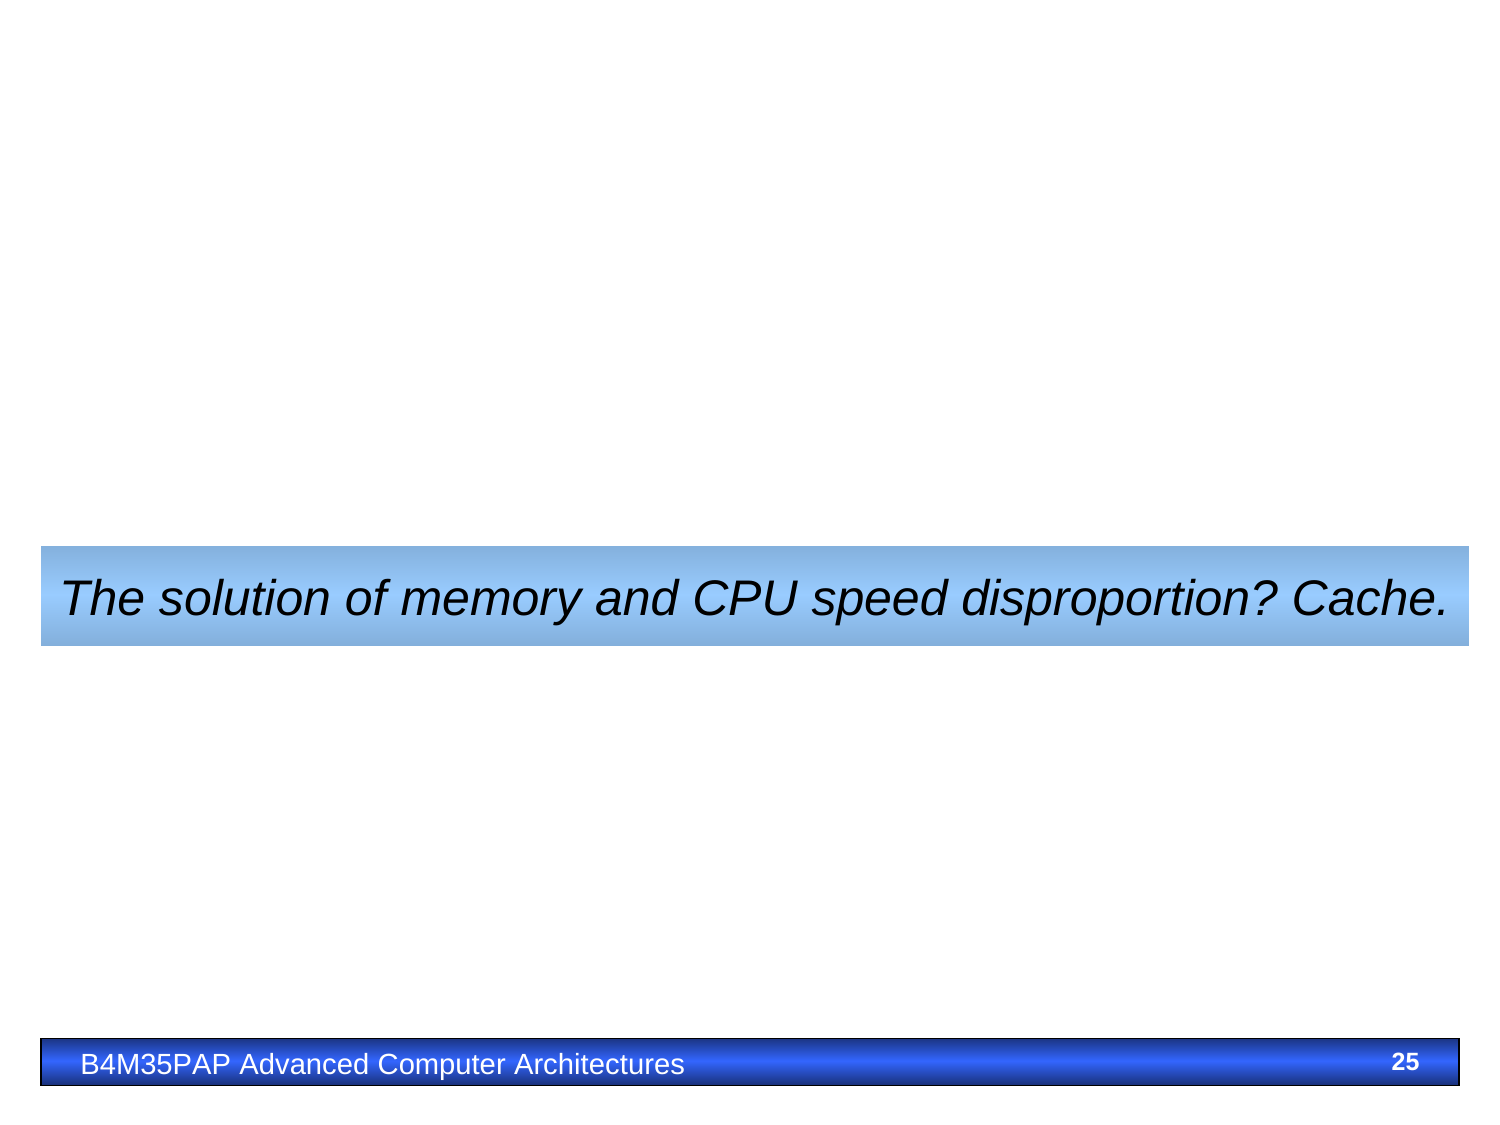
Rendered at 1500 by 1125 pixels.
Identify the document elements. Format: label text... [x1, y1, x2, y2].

title The solution of memory and CPU speed disproportion? Cache. [41, 546, 1469, 646]
